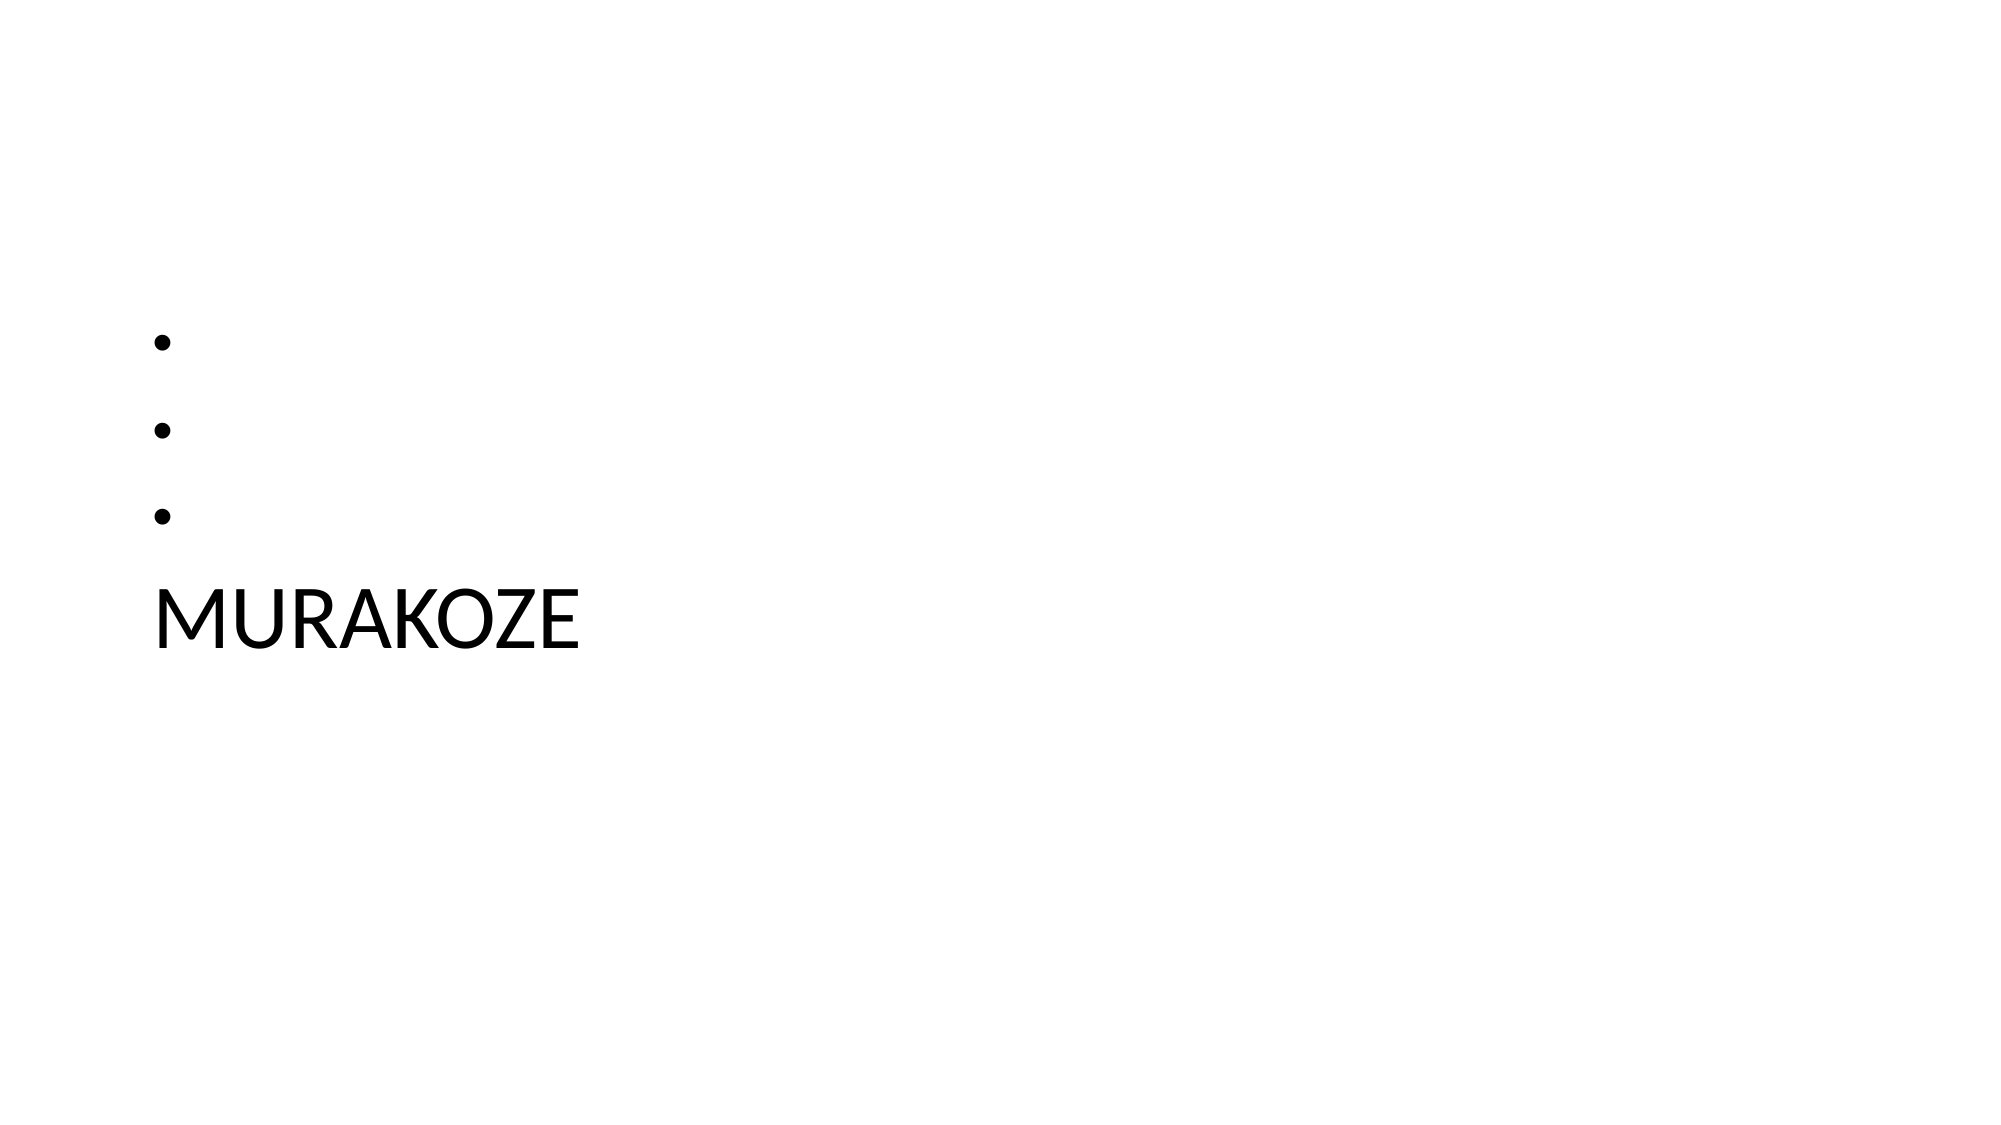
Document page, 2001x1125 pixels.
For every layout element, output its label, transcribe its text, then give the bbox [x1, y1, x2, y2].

list MURAKOZE [137, 299, 1863, 1014]
